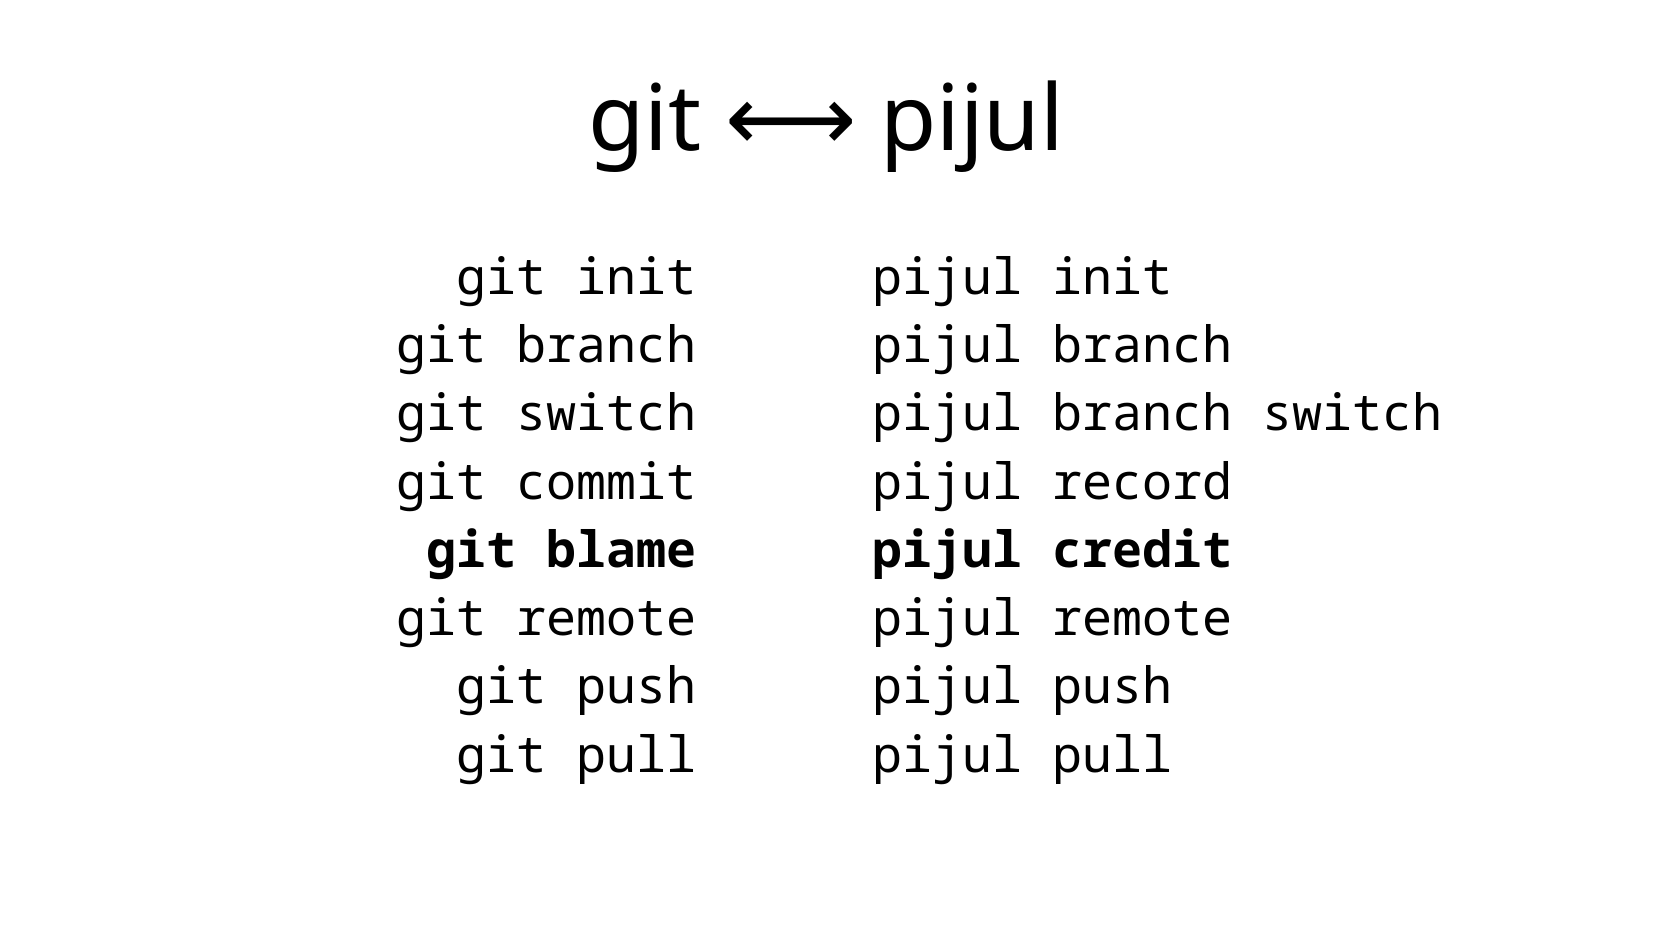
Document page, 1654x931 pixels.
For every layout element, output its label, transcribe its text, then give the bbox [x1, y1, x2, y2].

text_box git init git branch git switch git commit git blame git remote git push git pull [42, 233, 712, 907]
title git ⟷ pijul [82, 37, 1571, 193]
text_box pijul init pijul branch pijul branch switch pijul record pijul credit pijul remote pijul push pijul pull [857, 233, 1527, 907]
